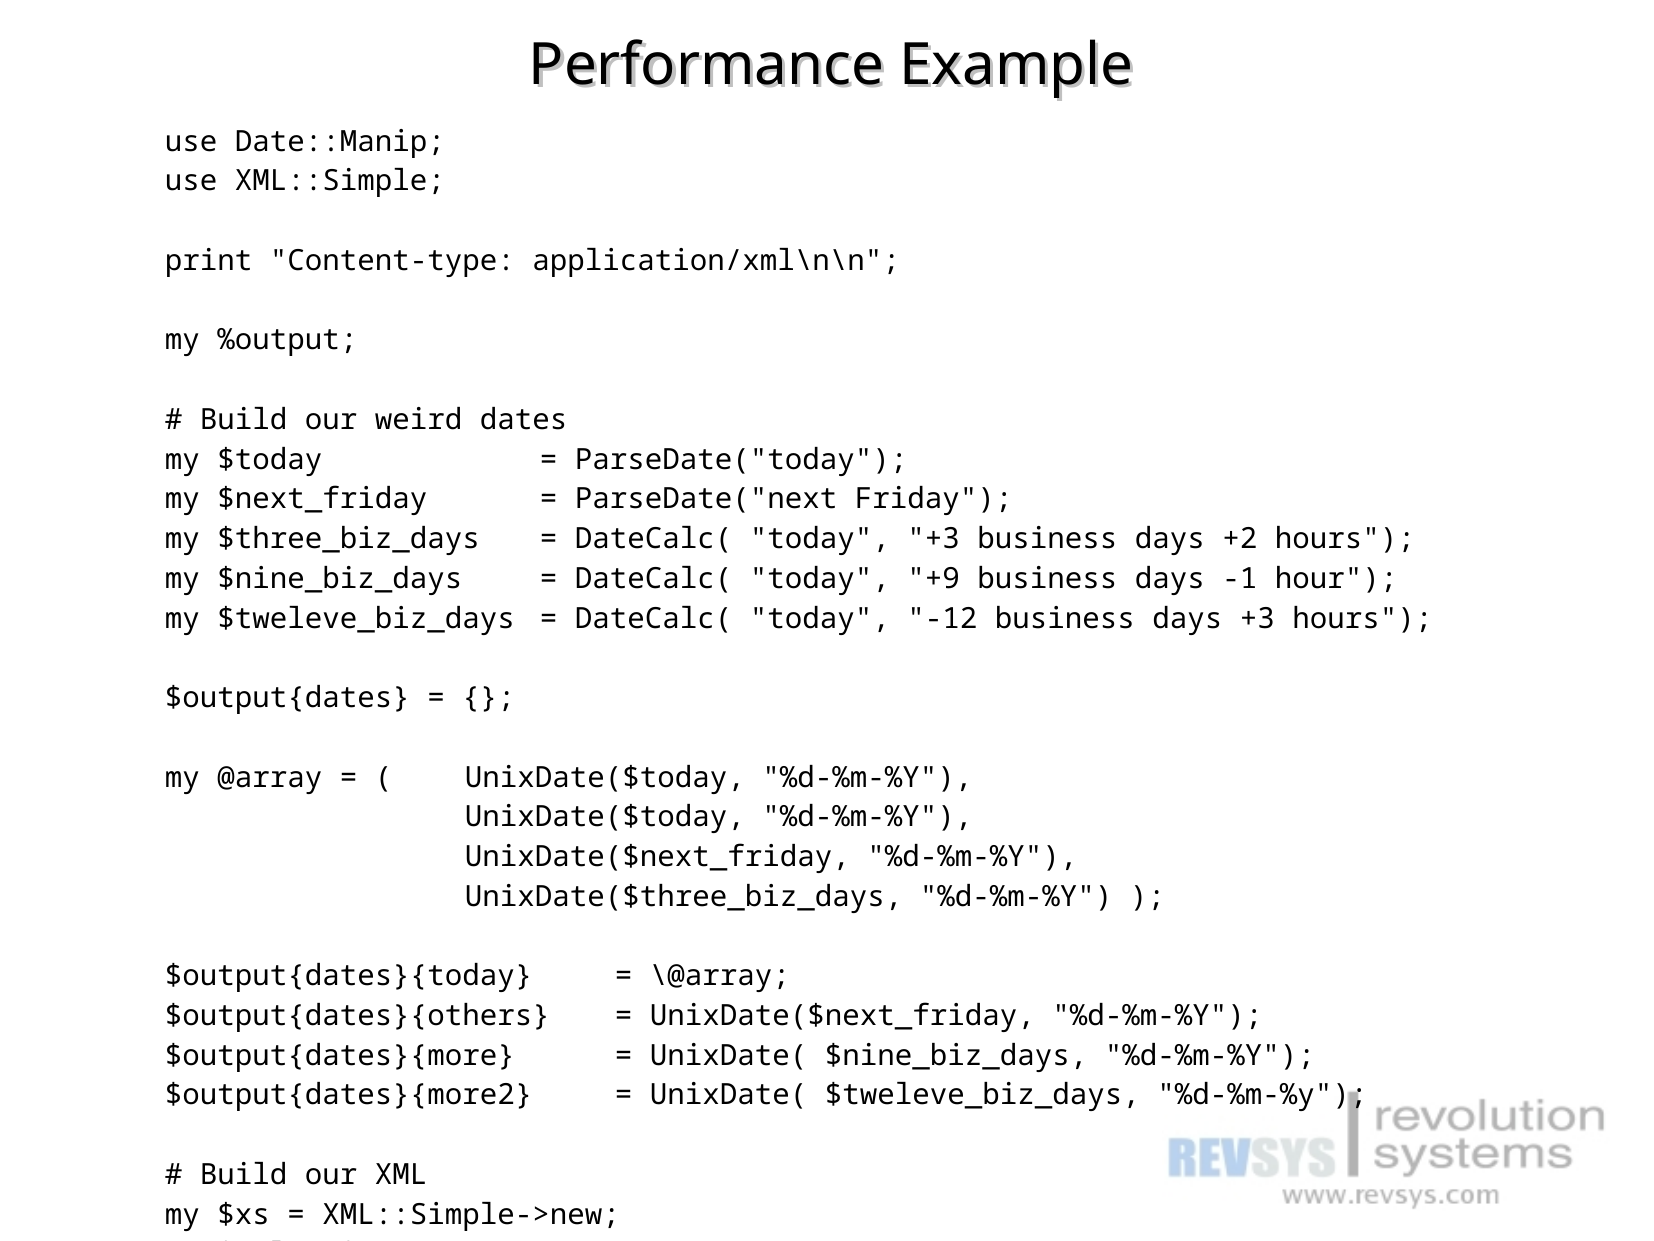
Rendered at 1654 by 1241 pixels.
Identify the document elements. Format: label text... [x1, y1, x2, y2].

title Performance Example [87, 11, 1576, 113]
text_box use Date::Manip; use XML::Simple; print "Content-type: application/xml\n\n"; my %output; # Build our weird dates my $today = ParseDate("today"); my $next_friday = ParseDate("next Friday"); my $three_biz_days = DateCalc( "today", "+3 business days +2 hours"); my $nine_biz_days = DateCalc( "today", "+9 business days -1 hour"); my $tweleve_biz_days = DateCalc( "today", "-12 business days +3 hours"); $output{dates} = {}; my @array = ( UnixDate($today, "%d-%m-%Y"), UnixDate($today, "%d-%m-%Y"), UnixDate($next_friday, "%d-%m-%Y"), UnixDate($three_biz_days, "%d-%m-%Y") ); $output{dates}{today} = \@array; $output{dates}{others} = UnixDate($next_friday, "%d-%m-%Y"); $output{dates}{more} = UnixDate( $nine_biz_days, "%d-%m-%Y"); $output{dates}{more2} = UnixDate( $tweleve_biz_days, "%d-%m-%y"); # Build our XML my $xs = XML::Simple->new; my $xml = $xs->XMLout( \%output ); print $xml; [150, 112, 1538, 1241]
picture [1538, 1087, 1613, 1211]
